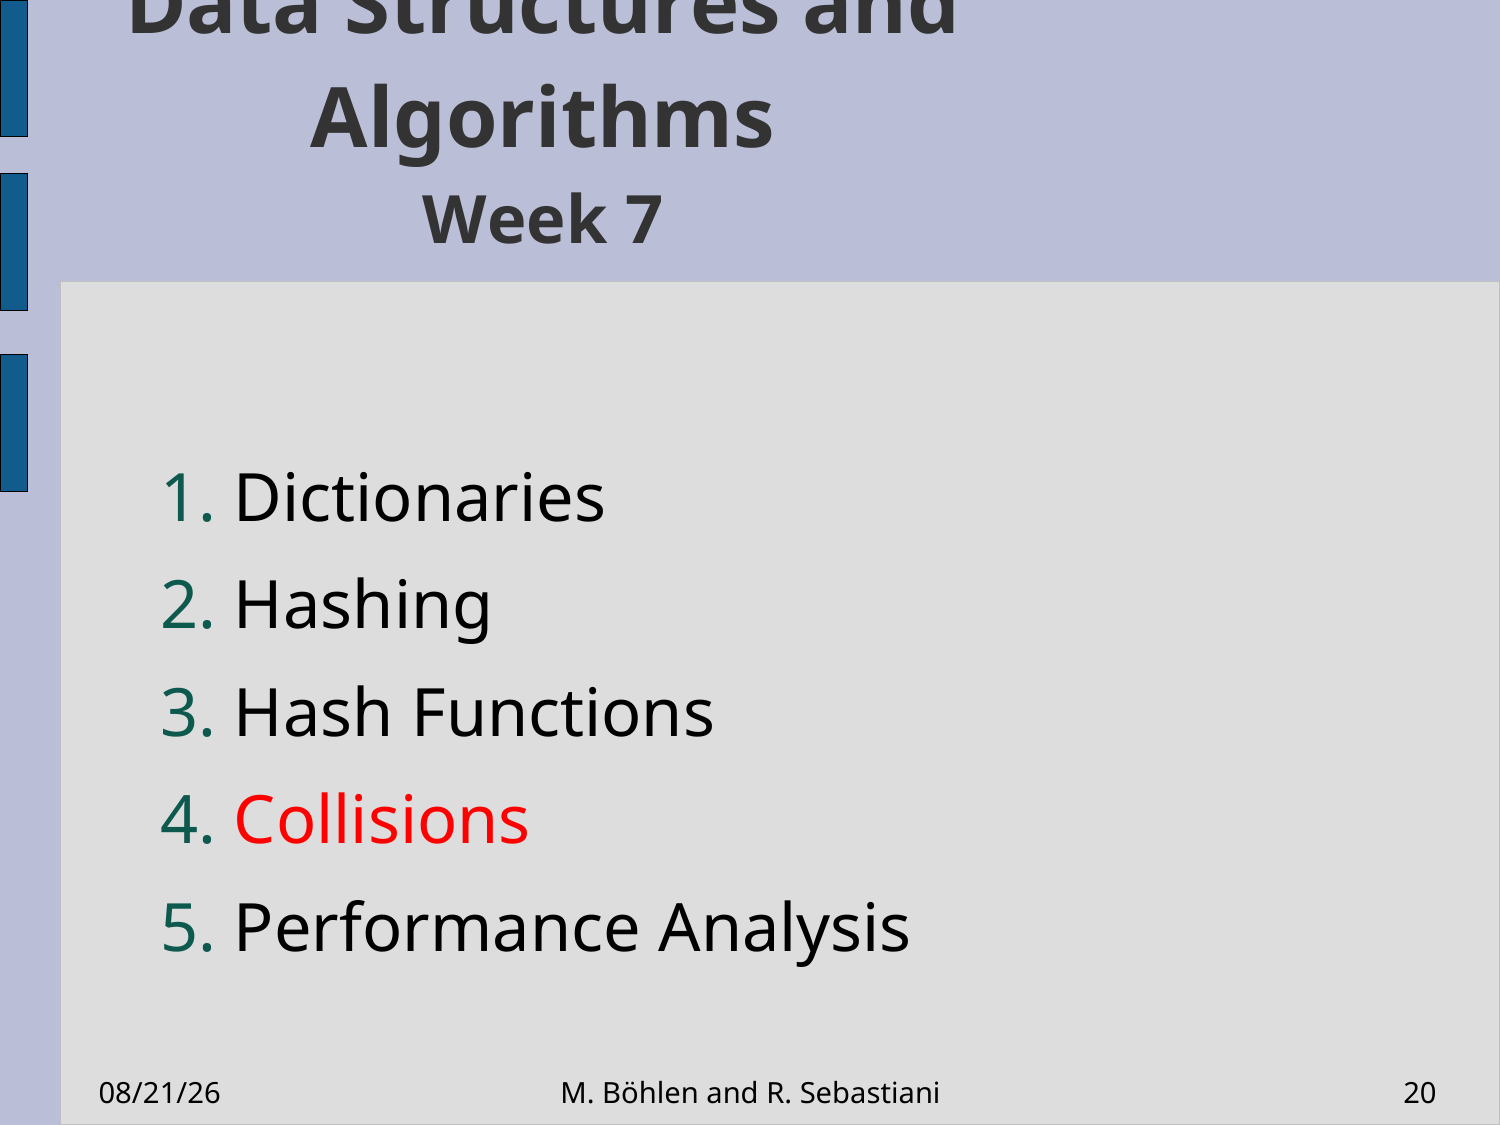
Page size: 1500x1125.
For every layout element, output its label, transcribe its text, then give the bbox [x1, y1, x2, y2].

list Dictionaries Hashing Hash Functions Collisions Performance Analysis [127, 442, 1409, 1041]
title Data Structures and Algorithms Week 7 [110, 67, 1392, 271]
